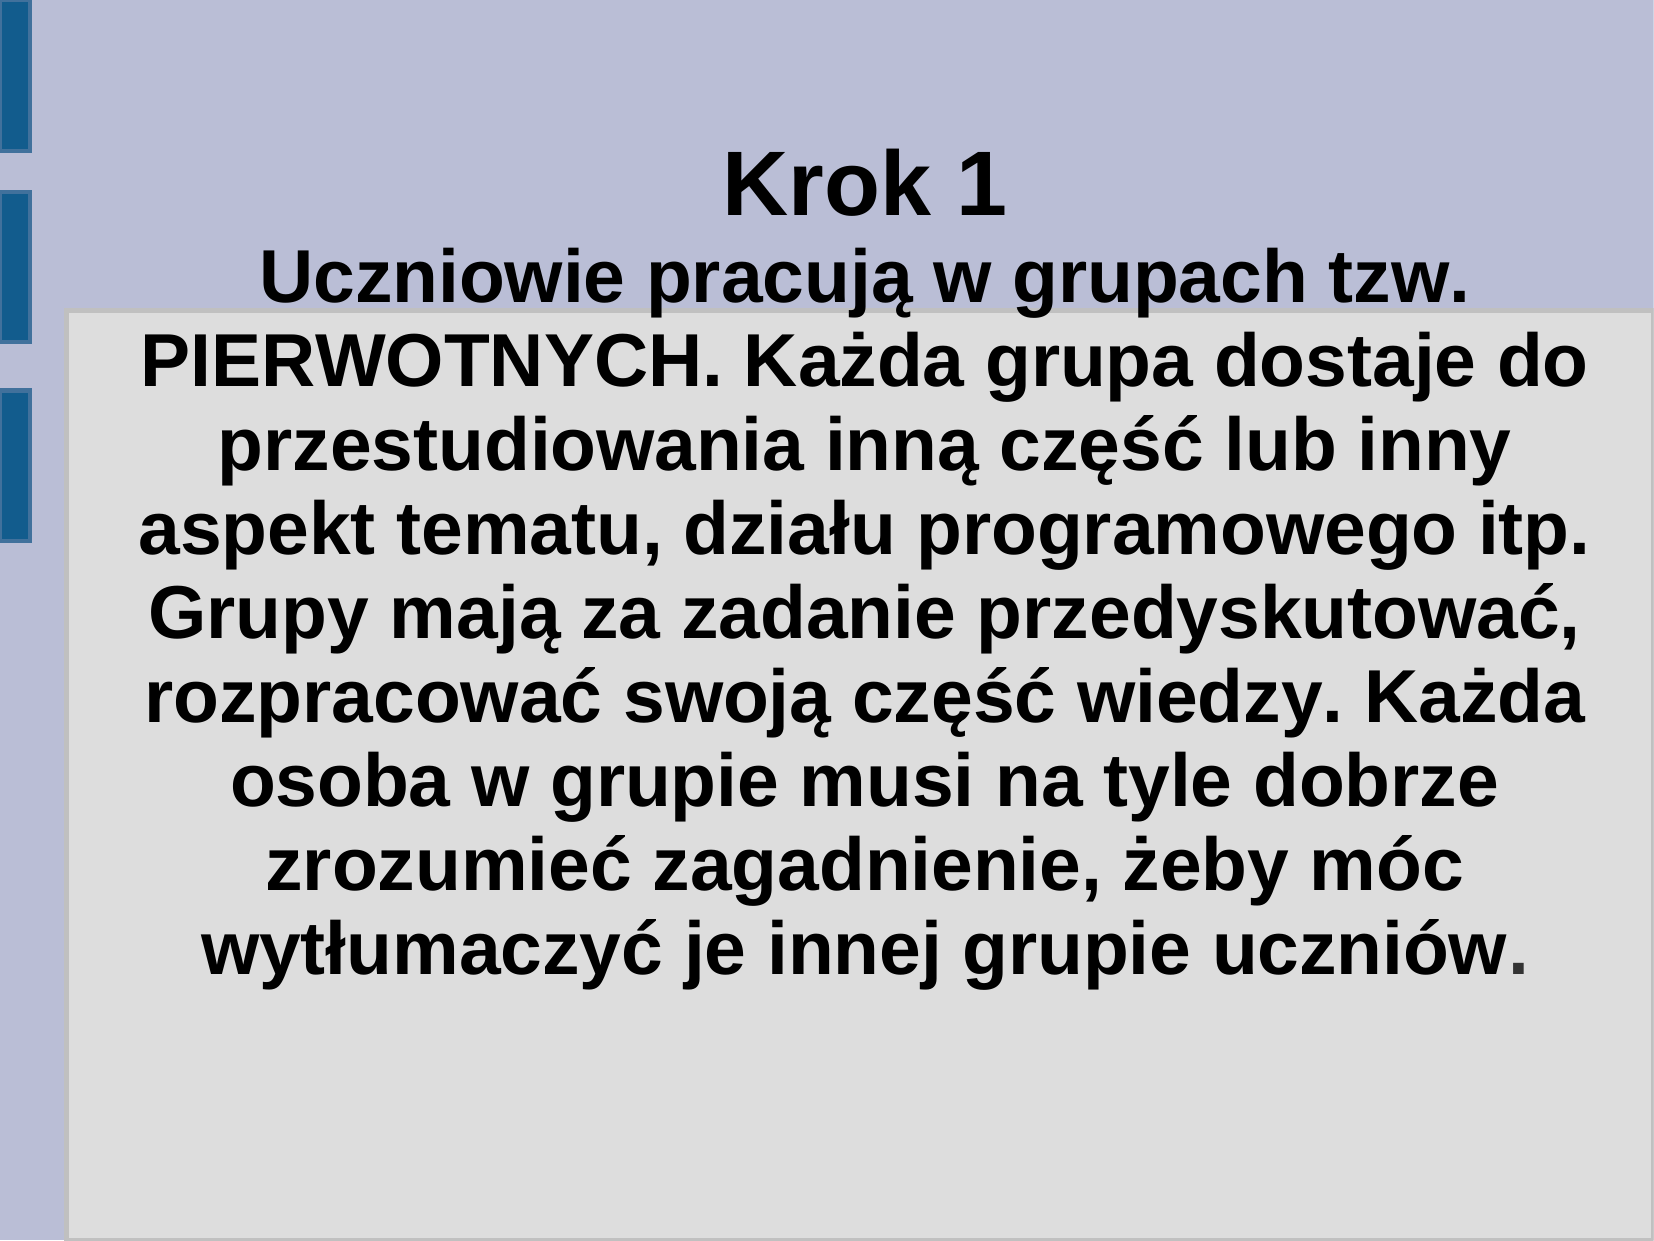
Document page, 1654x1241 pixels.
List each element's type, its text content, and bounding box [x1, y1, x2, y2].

title Krok 1 Uczniowie pracują w grupach tzw. PIERWOTNYCH. Każda grupa dostaje do przestudiowania inną część lub inny aspekt tematu, działu programowego itp. Grupy mają za zadanie przedyskutować, rozpracować swoją część wiedzy. Każda osoba w grupie musi na tyle dobrze zrozumieć zagadnienie, żeby móc wytłumaczyć je innej grupie uczniów. [135, 0, 1595, 1130]
